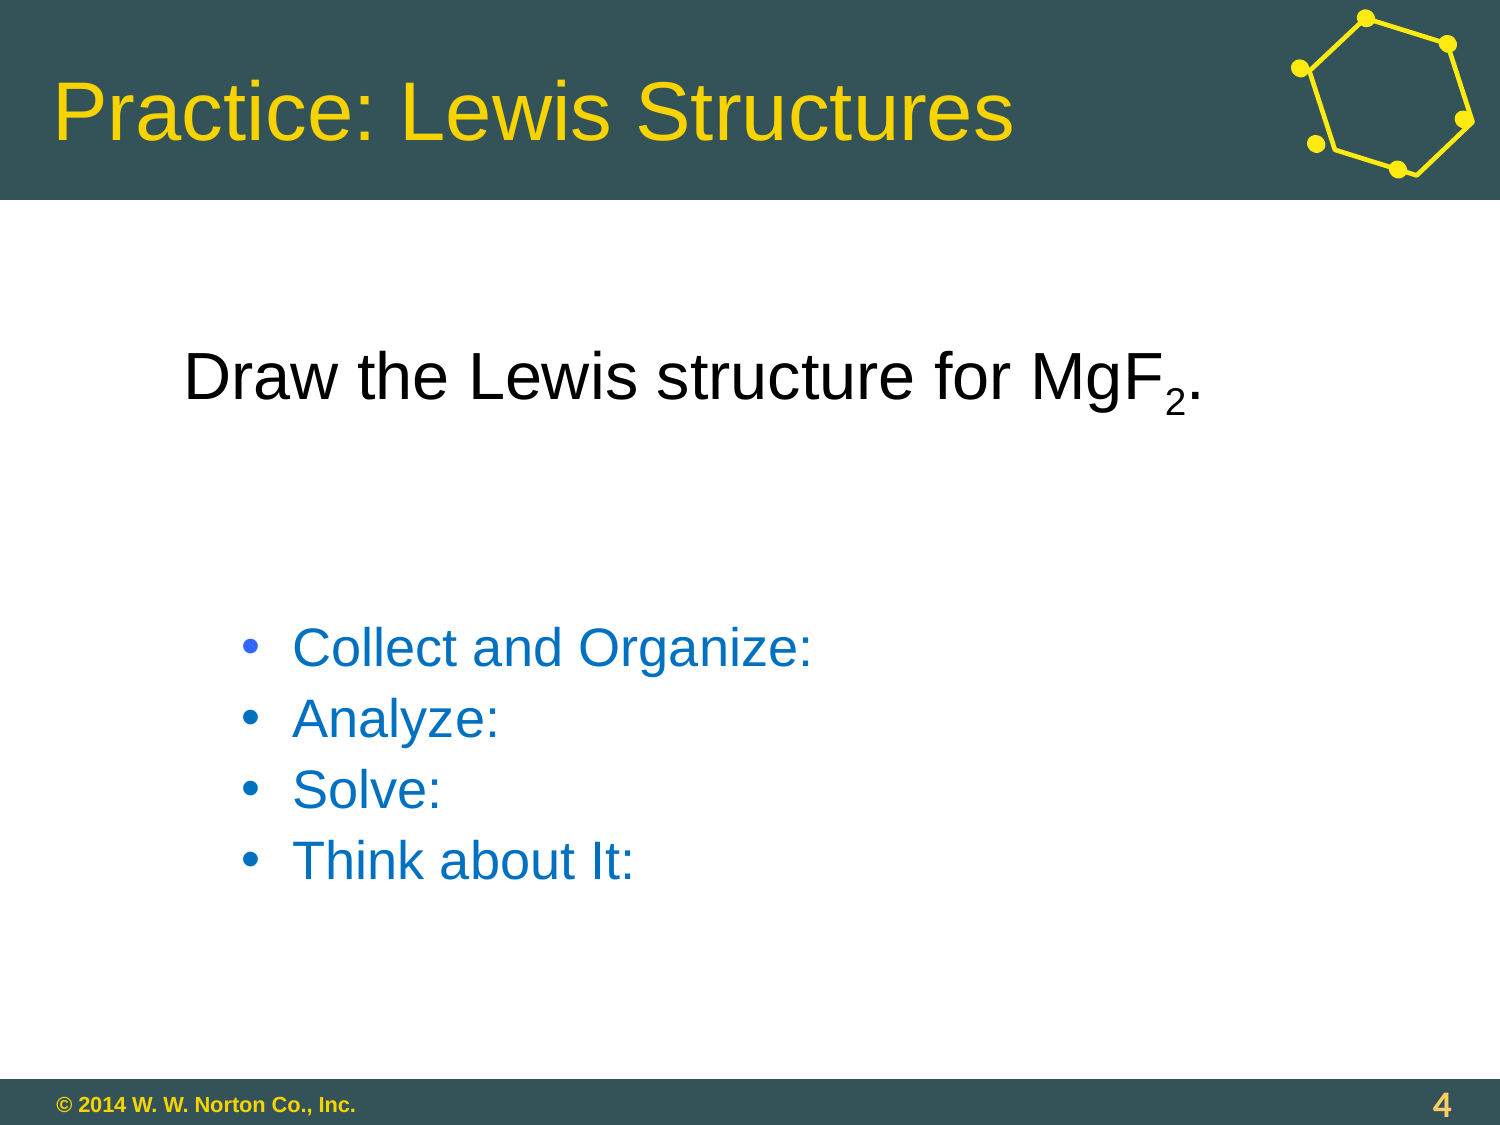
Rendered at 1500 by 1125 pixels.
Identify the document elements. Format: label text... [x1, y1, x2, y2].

slide_number <number> [1417, 1076, 1468, 1125]
list Draw the Lewis structure for MgF2. [112, 324, 1388, 525]
title Practice: Lewis Structures [37, 19, 1118, 195]
text_box Collect and Organize: Analyze: Solve: Think about It: [187, 612, 994, 899]
